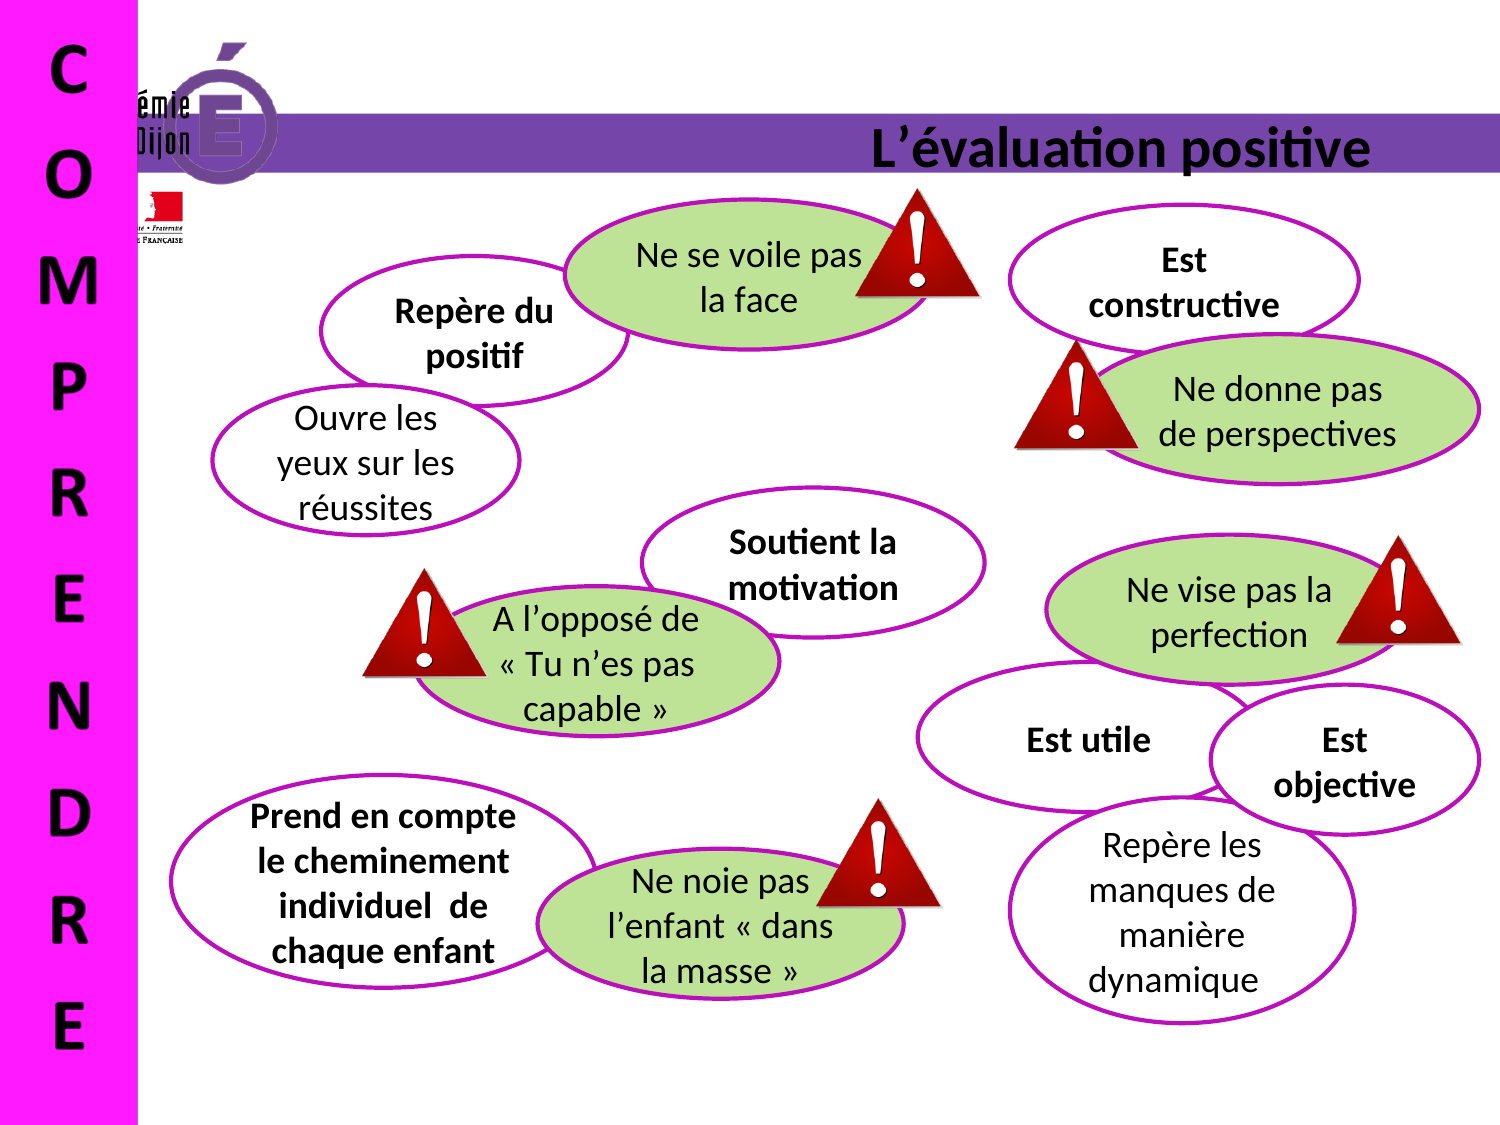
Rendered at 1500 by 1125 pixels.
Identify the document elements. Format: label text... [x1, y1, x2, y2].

picture [1012, 338, 1141, 451]
text_box Ne vise pas la perfection [1046, 534, 1390, 685]
text_box Est objective [1210, 684, 1480, 835]
text_box Repère du positif [321, 256, 629, 407]
picture [360, 567, 489, 679]
picture [1334, 534, 1463, 646]
text_box Ne donne pas de perspectives [1110, 334, 1480, 485]
text_box Est utile [917, 662, 1247, 813]
text_box L’évaluation positive [454, 101, 1418, 188]
picture [853, 187, 982, 299]
text_box A l’opposé de « Tu n’es pas capable » [418, 586, 780, 737]
picture [0, 0, 278, 1125]
text_box Ne se voile pas la face [564, 199, 924, 350]
text_box Ouvre les yeux sur les réussites [212, 385, 520, 536]
text_box Ne noie pas l’enfant « dans la masse » [537, 848, 904, 999]
picture [814, 797, 943, 909]
text_box Est constructive [1009, 204, 1359, 353]
text_box Repère les manques de manière dynamique [1009, 797, 1355, 1024]
text_box Prend en compte le cheminement individuel de chaque enfant [171, 774, 595, 988]
text_box Soutient la motivation [641, 487, 985, 638]
